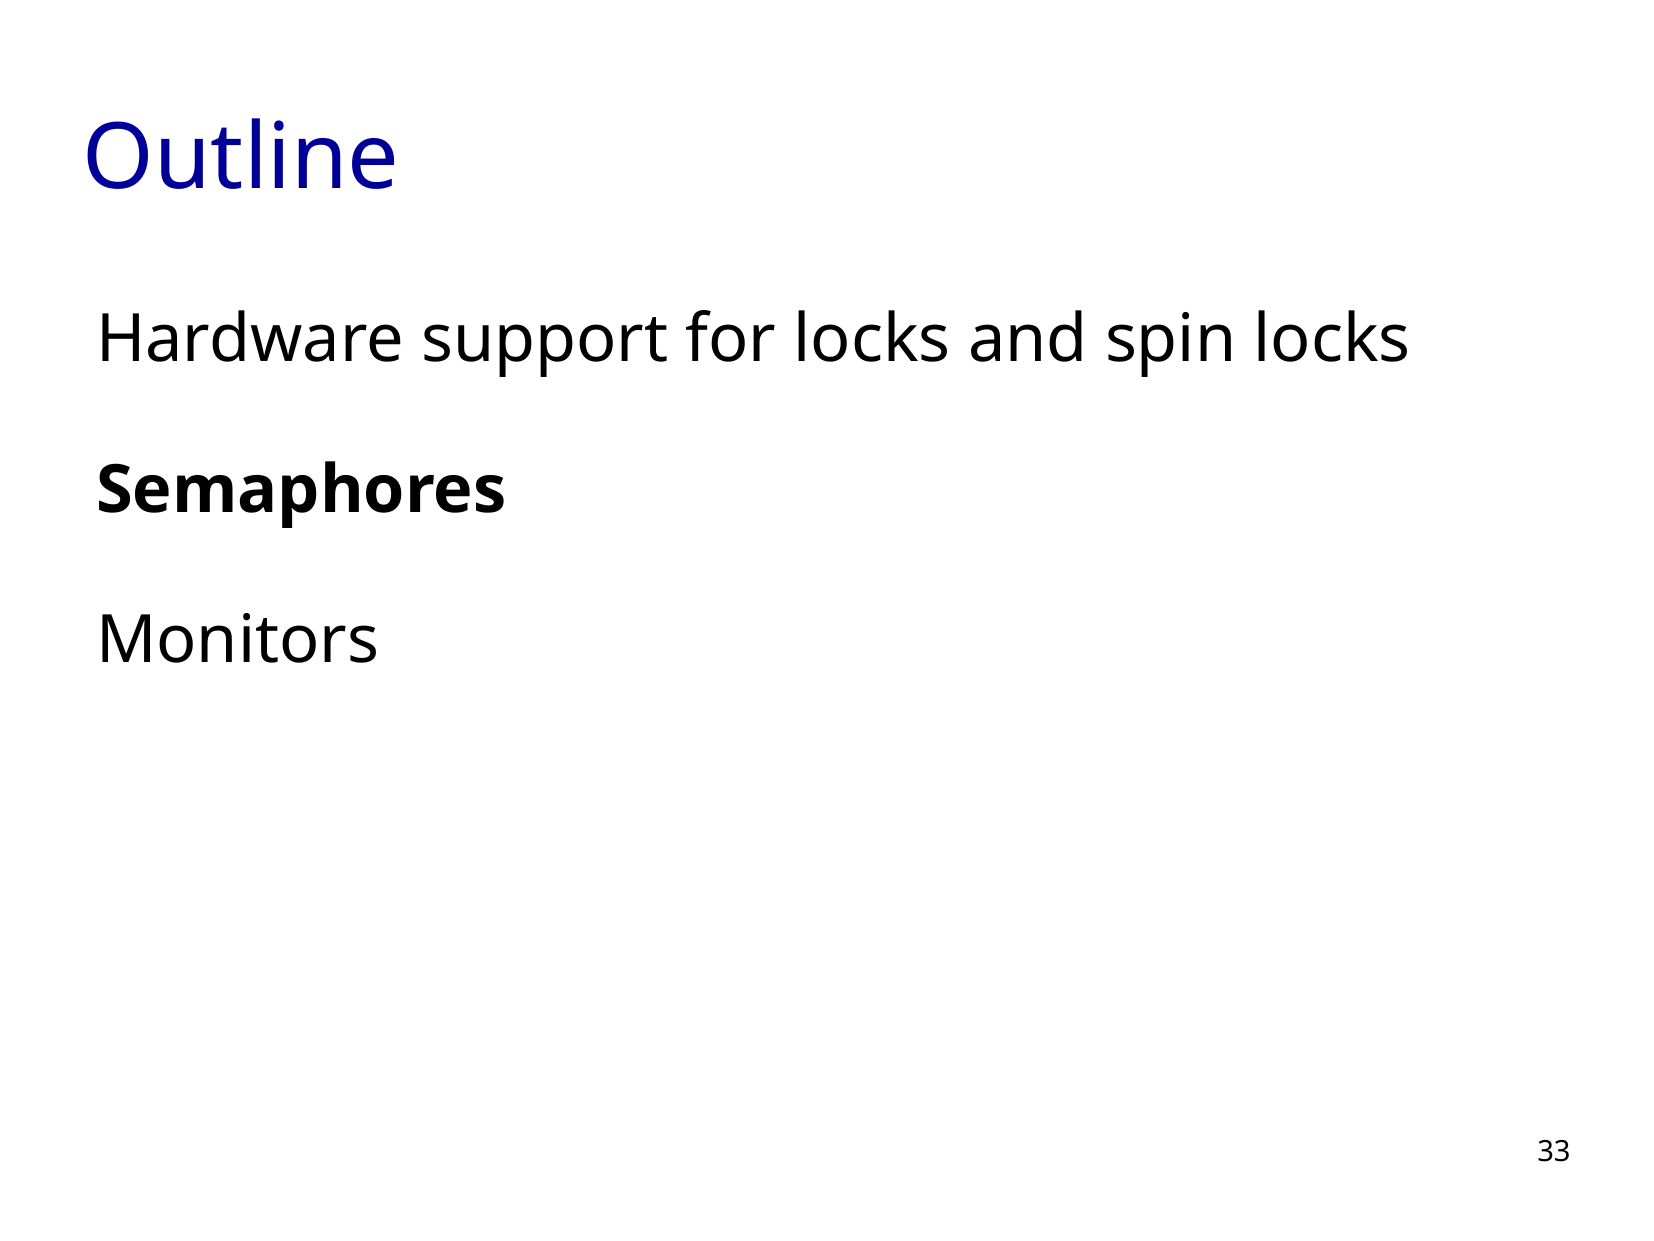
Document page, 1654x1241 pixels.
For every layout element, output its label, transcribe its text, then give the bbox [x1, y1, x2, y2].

list Hardware support for locks and spin locks Semaphores Monitors [60, 290, 1571, 1096]
title Outline [82, 49, 1571, 257]
